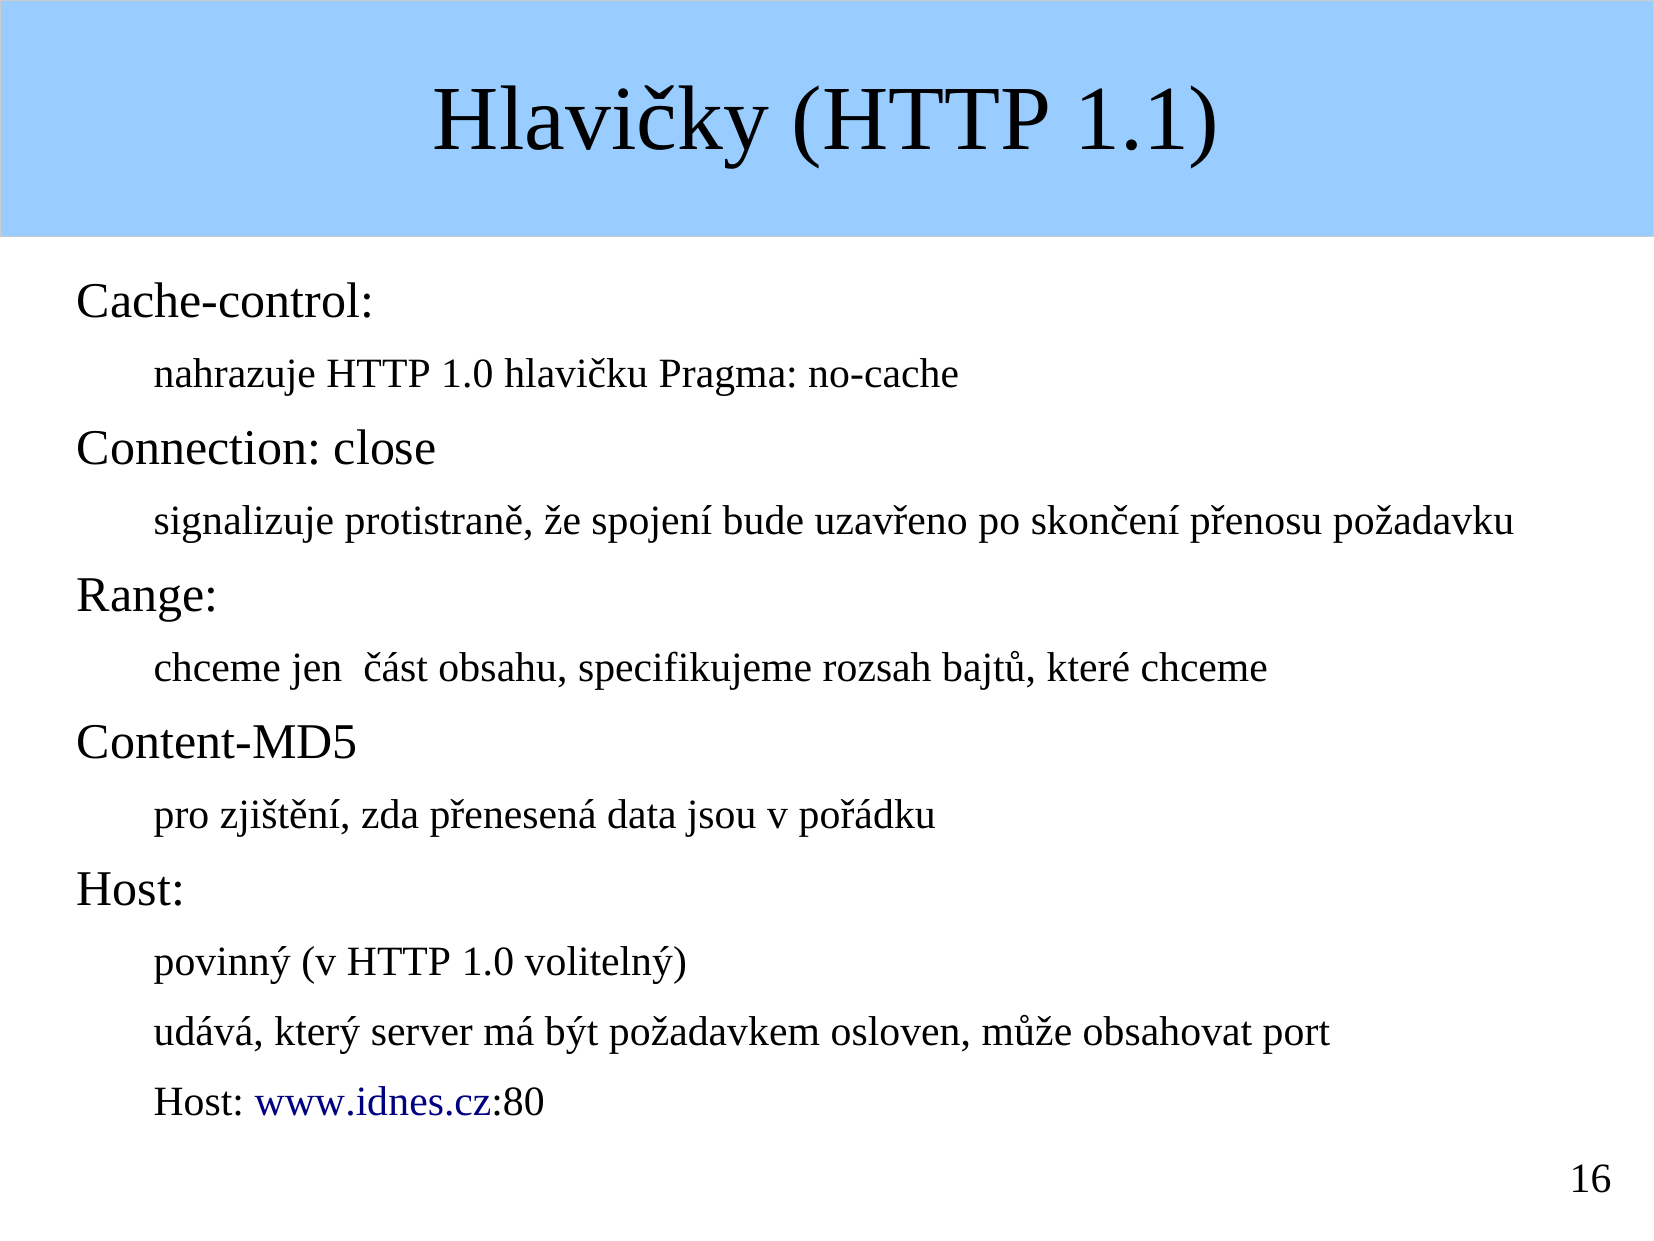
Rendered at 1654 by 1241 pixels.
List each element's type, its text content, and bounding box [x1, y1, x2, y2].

list Cache-control: nahrazuje HTTP 1.0 hlavičku Pragma: no-cache Connection: close signalizuje protistraně, že spojení bude uzavřeno po skončení přenosu požadavku Range: chceme jen část obsahu, specifikujeme rozsah bajtů, které chceme Content-MD5 pro zjištění, zda přenesená data jsou v pořádku Host: povinný (v HTTP 1.0 volitelný) udává, který server má být požadavkem osloven, může obsahovat port Host: www.idnes.cz:80 [59, 272, 1595, 1194]
title Hlavičky (HTTP 1.1) [0, 0, 1654, 237]
